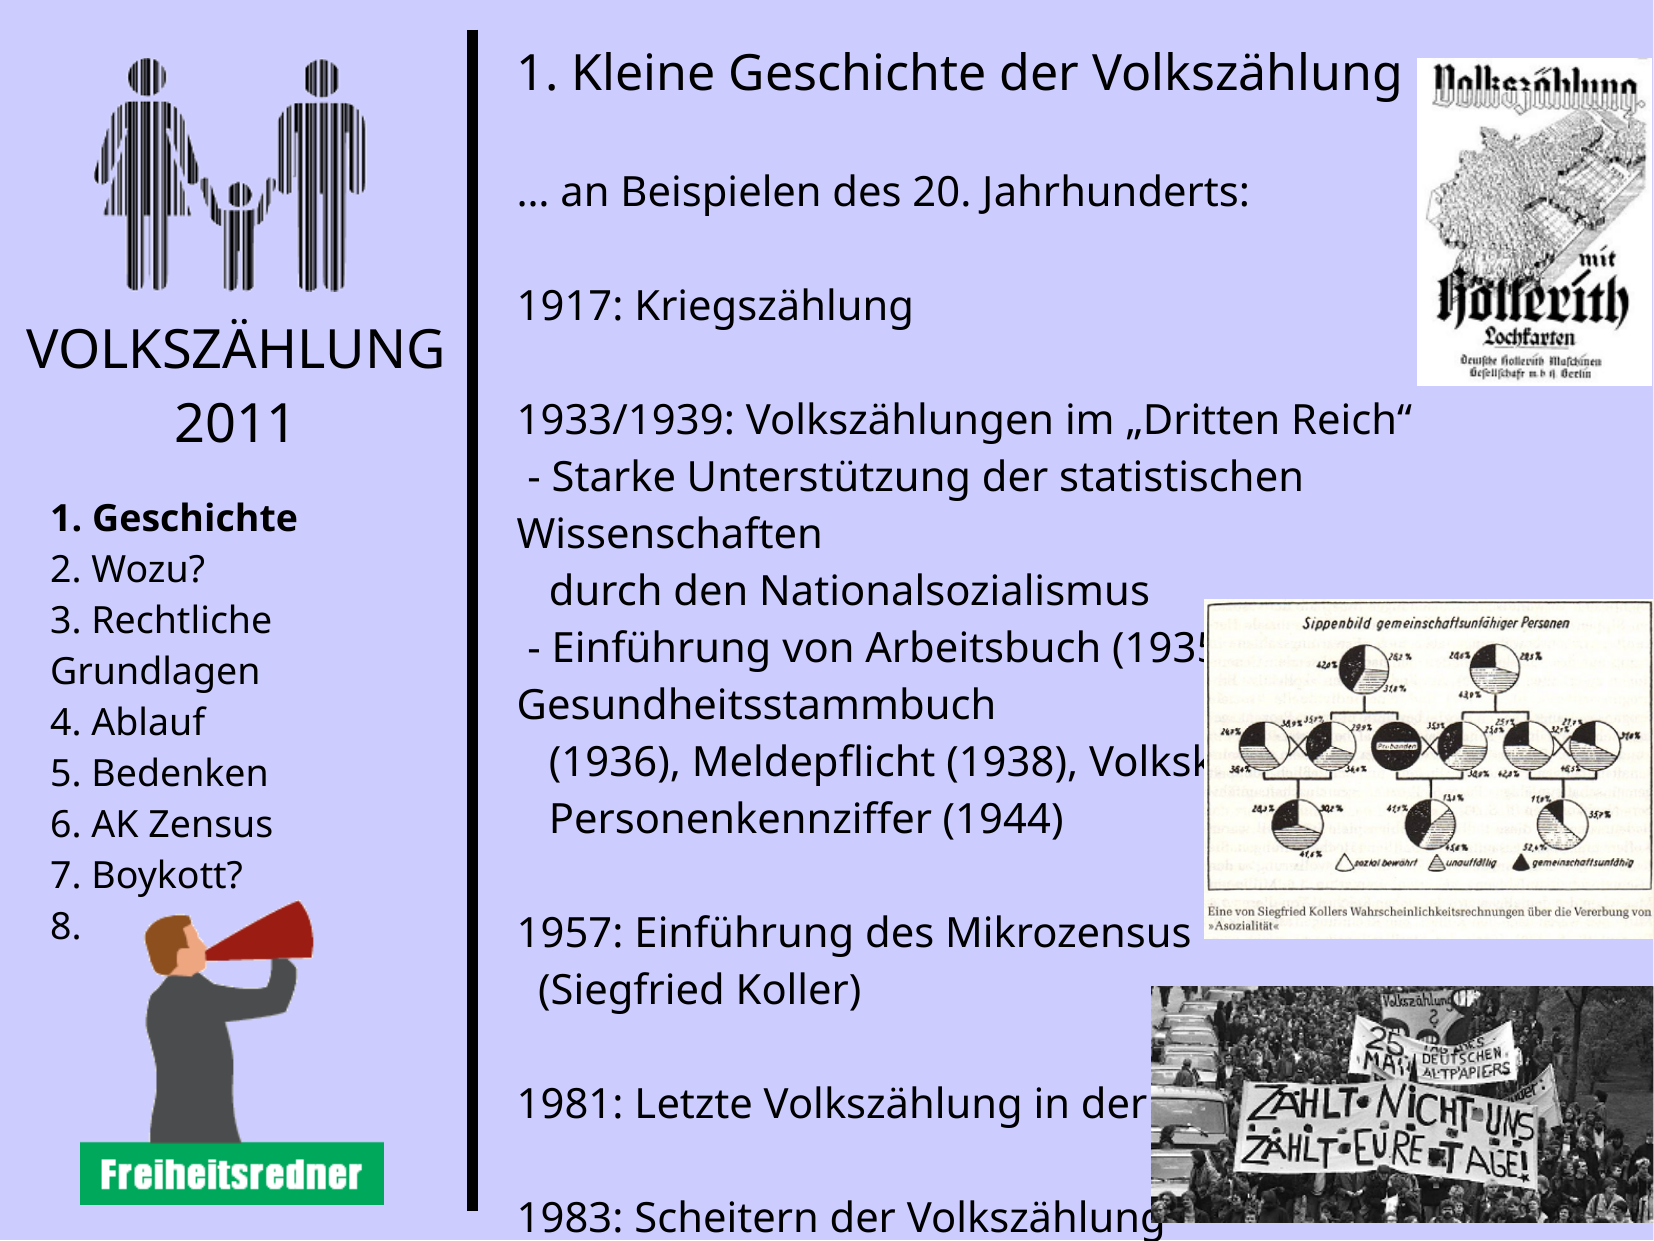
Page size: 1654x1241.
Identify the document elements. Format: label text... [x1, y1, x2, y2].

picture [1204, 599, 1654, 939]
text_box 1. Geschichte 2. Wozu? 3. Rechtliche Grundlagen 4. Ablauf 5. Bedenken 6. AK Zensus 7. Boykott? 8. Ausblick [35, 484, 479, 837]
text_box VOLKSZÄHLUNG 2011 [0, 257, 473, 443]
text_box 1. Kleine Geschichte der Volkszählung … an Beispielen des 20. Jahrhunderts: 1917: Kriegszählung 1933/1939: Volkszählungen im „Dritten Reich“ - Starke Unterstützung der statistischen Wissenschaften durch den Nationalsozialismus - Einführung von Arbeitsbuch (1935), Gesundheitsstammbuch (1936), Meldepflicht (1938), Volkskartei (1939), Personenkennziffer (1944) 1957: Einführung des Mikrozensus (Siegfried Koller) 1981: Letzte Volkszählung in der DDR 1983: Scheitern der Volkszählung in der Bundesrepublik Volkszählungsurteil 15.12.1983 1987: Letzte Volkszählung in der Bundesrepublik [501, 29, 1625, 1225]
picture [1417, 58, 1652, 386]
picture [1151, 986, 1654, 1223]
picture [94, 58, 367, 292]
picture [80, 900, 384, 1205]
